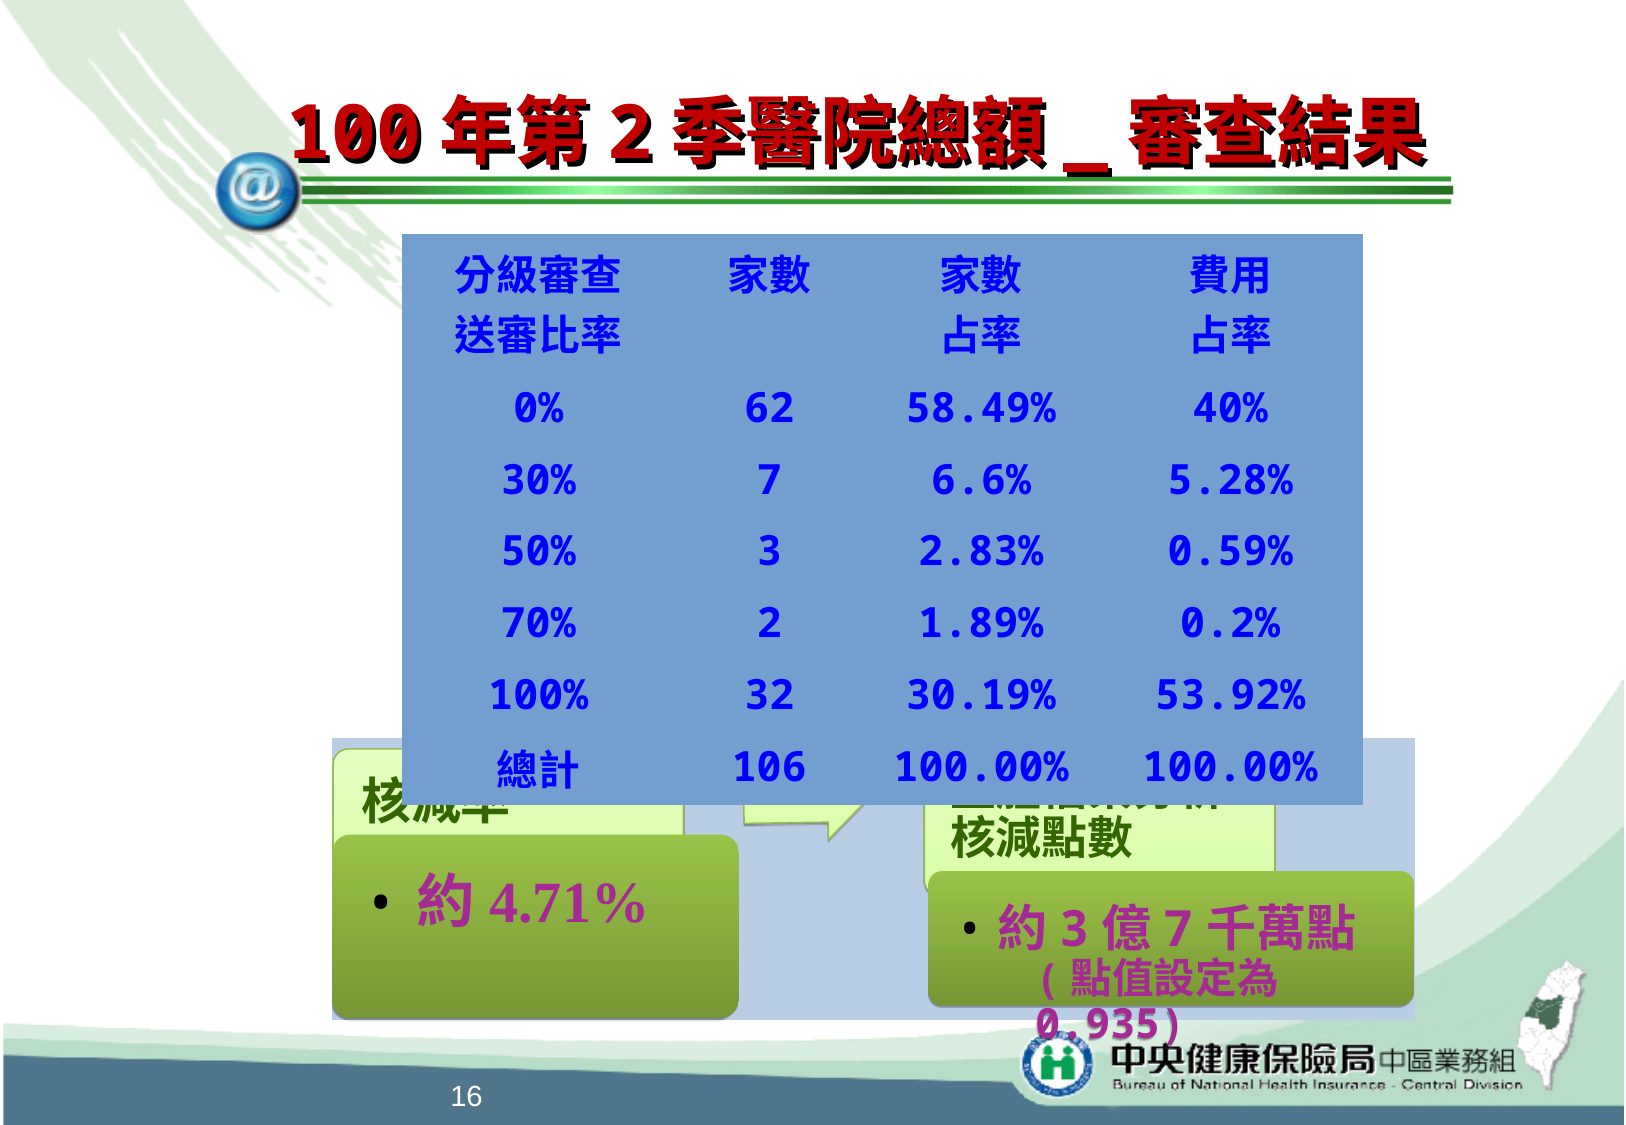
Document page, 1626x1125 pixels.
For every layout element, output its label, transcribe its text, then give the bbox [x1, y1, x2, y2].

table_header 家數 [674, 234, 865, 370]
table_cell 40% [1097, 370, 1363, 442]
title 100年第2季醫院總額_審查結果 [226, 35, 1598, 223]
text_box 約3億7千萬點 (點值設定為0.935) [928, 871, 1415, 1006]
table_cell 100.00% [1097, 729, 1363, 805]
text_box [1093, 1013, 1101, 1020]
text_box [1275, 738, 1415, 883]
table_cell 0.59% [1097, 514, 1363, 586]
table_header 家數 占率 [865, 234, 1097, 370]
table_header 分級審查 送審比率 [402, 234, 674, 370]
text_box 約4.71% [332, 834, 739, 1018]
text_box 核減率 [333, 748, 684, 844]
table_cell 62 [674, 370, 865, 442]
table_cell 5.28% [1097, 442, 1363, 514]
table_cell 106 [674, 729, 865, 805]
table_cell 2 [674, 586, 865, 657]
table_cell 2.83% [865, 514, 1097, 586]
text_box 核減率 [391, 788, 402, 795]
table_cell 1.89% [865, 586, 1097, 657]
table_cell 70% [402, 586, 674, 657]
text_box [332, 738, 402, 847]
text_box [1043, 1013, 1050, 1020]
table_cell 53.92% [1097, 657, 1363, 729]
table_cell 58.49% [865, 370, 1097, 442]
table_cell 100.00% [865, 729, 1097, 805]
text_box [435, 1065, 815, 1125]
table_header 費用 占率 [1097, 234, 1363, 370]
table_cell 7 [674, 442, 865, 514]
table_cell 3 [674, 514, 865, 586]
table_cell 30% [402, 442, 674, 514]
text_box [332, 805, 1415, 1020]
table_cell 50% [402, 514, 674, 586]
table_cell 6.6% [865, 442, 1097, 514]
table_cell 30.19% [865, 657, 1097, 729]
table_cell 100% [402, 657, 674, 729]
text_box 整體檔案分析 核減點數 [924, 805, 1275, 891]
table_cell 總計 [402, 729, 674, 805]
table_cell 0% [402, 370, 674, 442]
table_cell 0.2% [1097, 586, 1363, 657]
table_cell 32 [674, 657, 865, 729]
